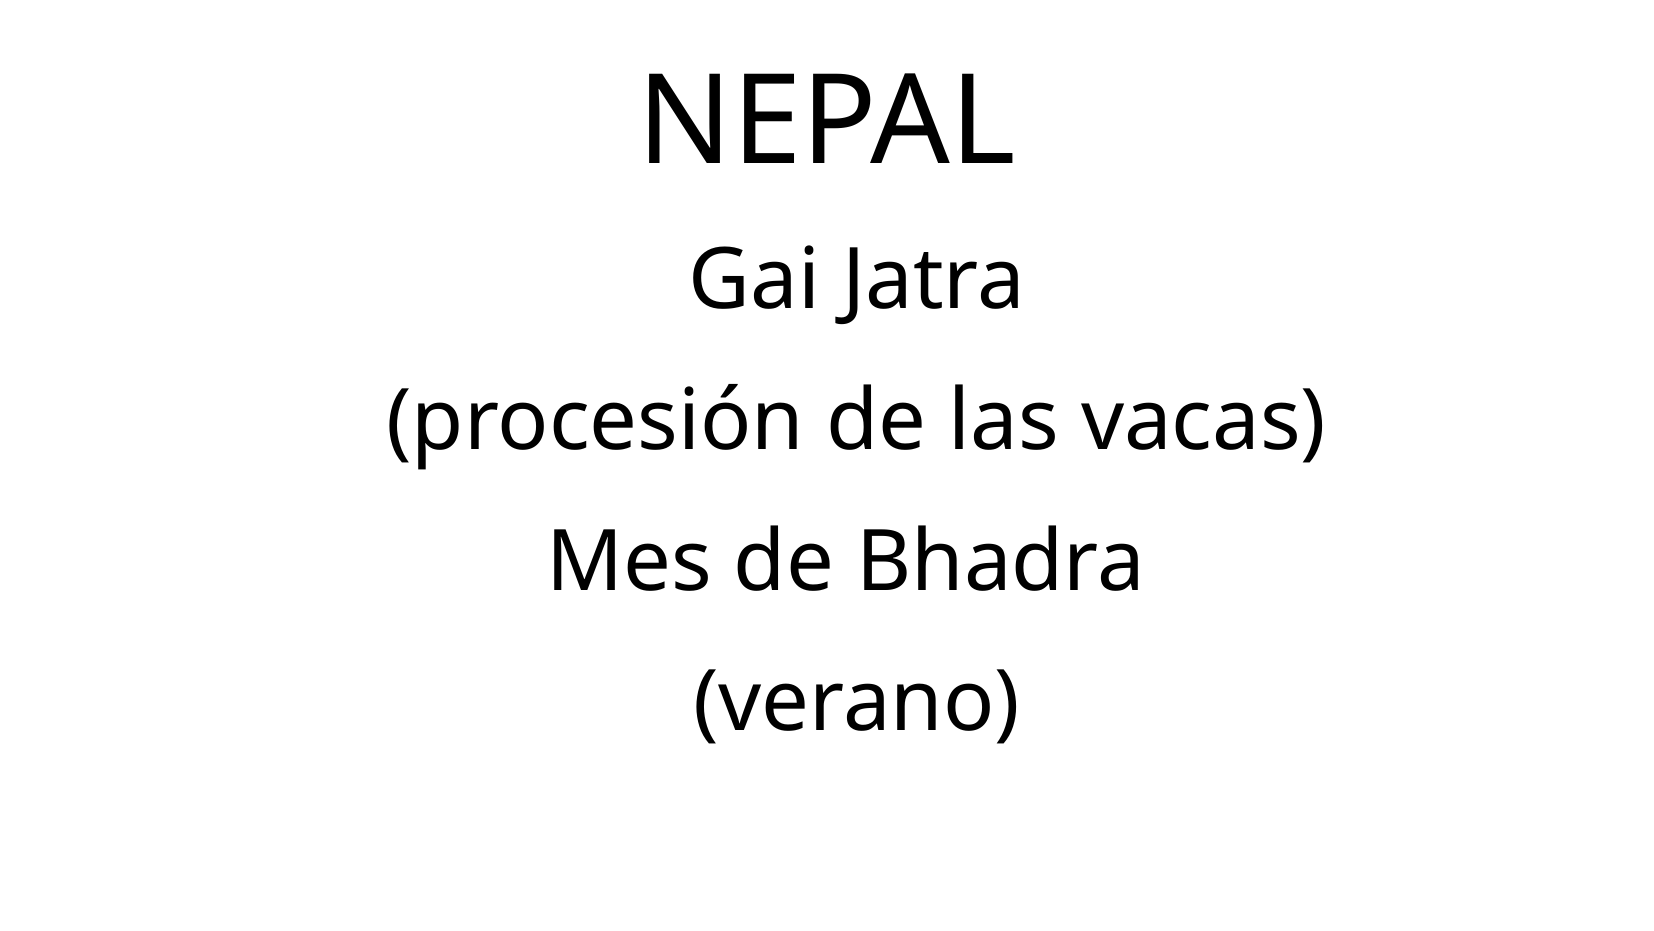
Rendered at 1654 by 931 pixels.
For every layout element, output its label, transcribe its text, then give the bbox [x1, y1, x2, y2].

title NEPAL [82, 31, 1571, 198]
list Gai Jatra (procesión de las vacas) Mes de Bhadra (verano) [82, 217, 1571, 758]
